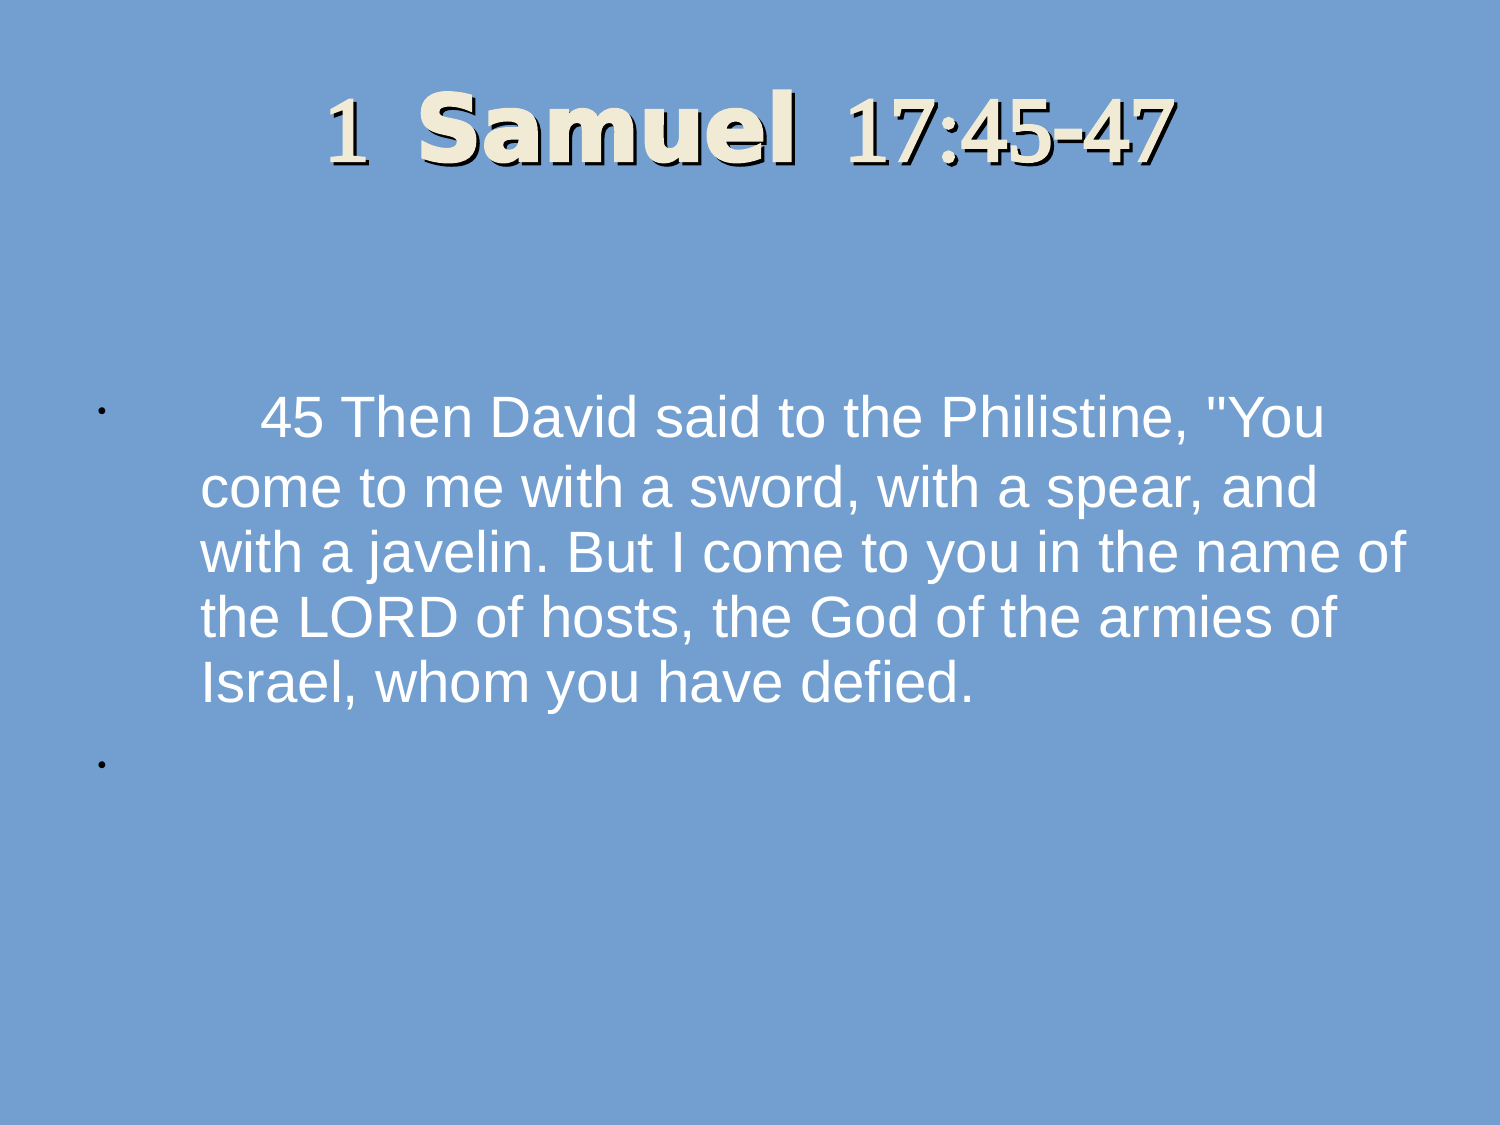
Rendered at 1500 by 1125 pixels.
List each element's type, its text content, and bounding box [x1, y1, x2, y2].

list 45 Then David said to the Philistine, "You come to me with a sword, with a spear, and with a javelin. But I come to you in the name of the LORD of hosts, the God of the armies of Israel, whom you have defied. [75, 375, 1426, 1125]
title 1 Samuel 17:45-47 [75, 44, 1426, 233]
